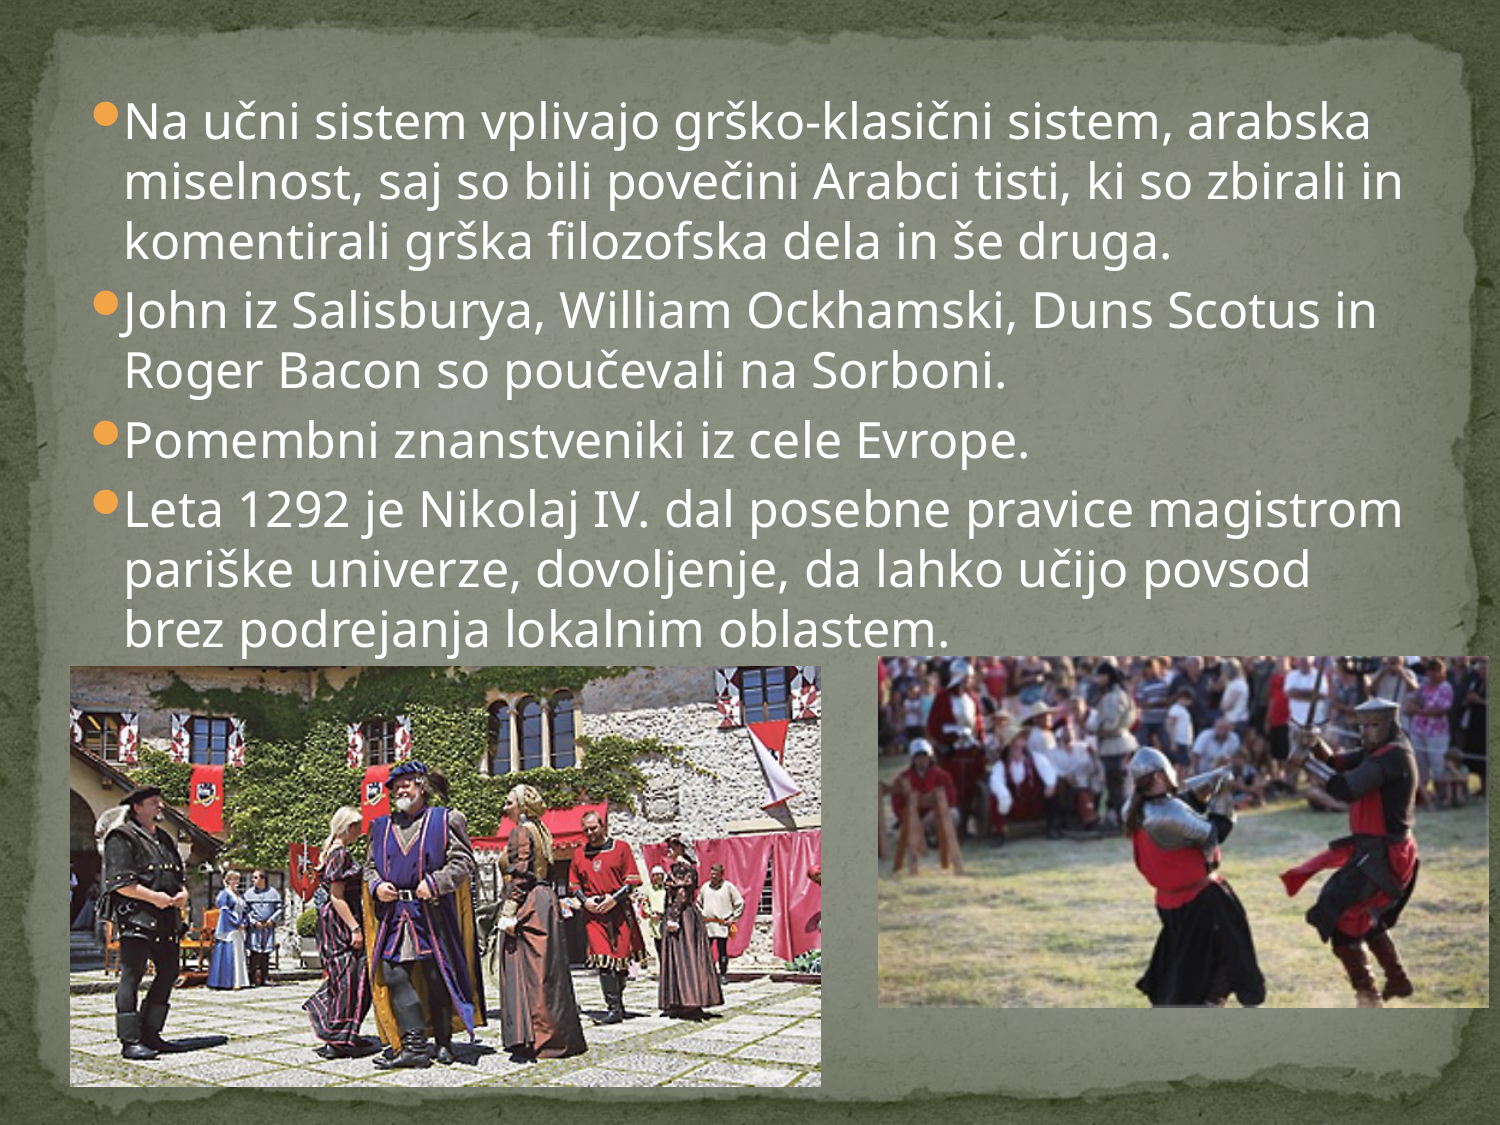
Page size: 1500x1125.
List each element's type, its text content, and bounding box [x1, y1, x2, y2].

picture [0, 0, 1500, 1125]
list Na učni sistem vplivajo grško-klasični sistem, arabska miselnost, saj so bili povečini Arabci tisti, ki so zbirali in komentirali grška filozofska dela in še druga. John iz Salisburya, William Ockhamski, Duns Scotus in Roger Bacon so poučevali na Sorboni. Pomembni znanstveniki iz cele Evrope. Leta 1292 je Nikolaj IV. dal posebne pravice magistrom pariške univerze, dovoljenje, da lahko učijo povsod brez podrejanja lokalnim oblastem. [75, 82, 1425, 680]
